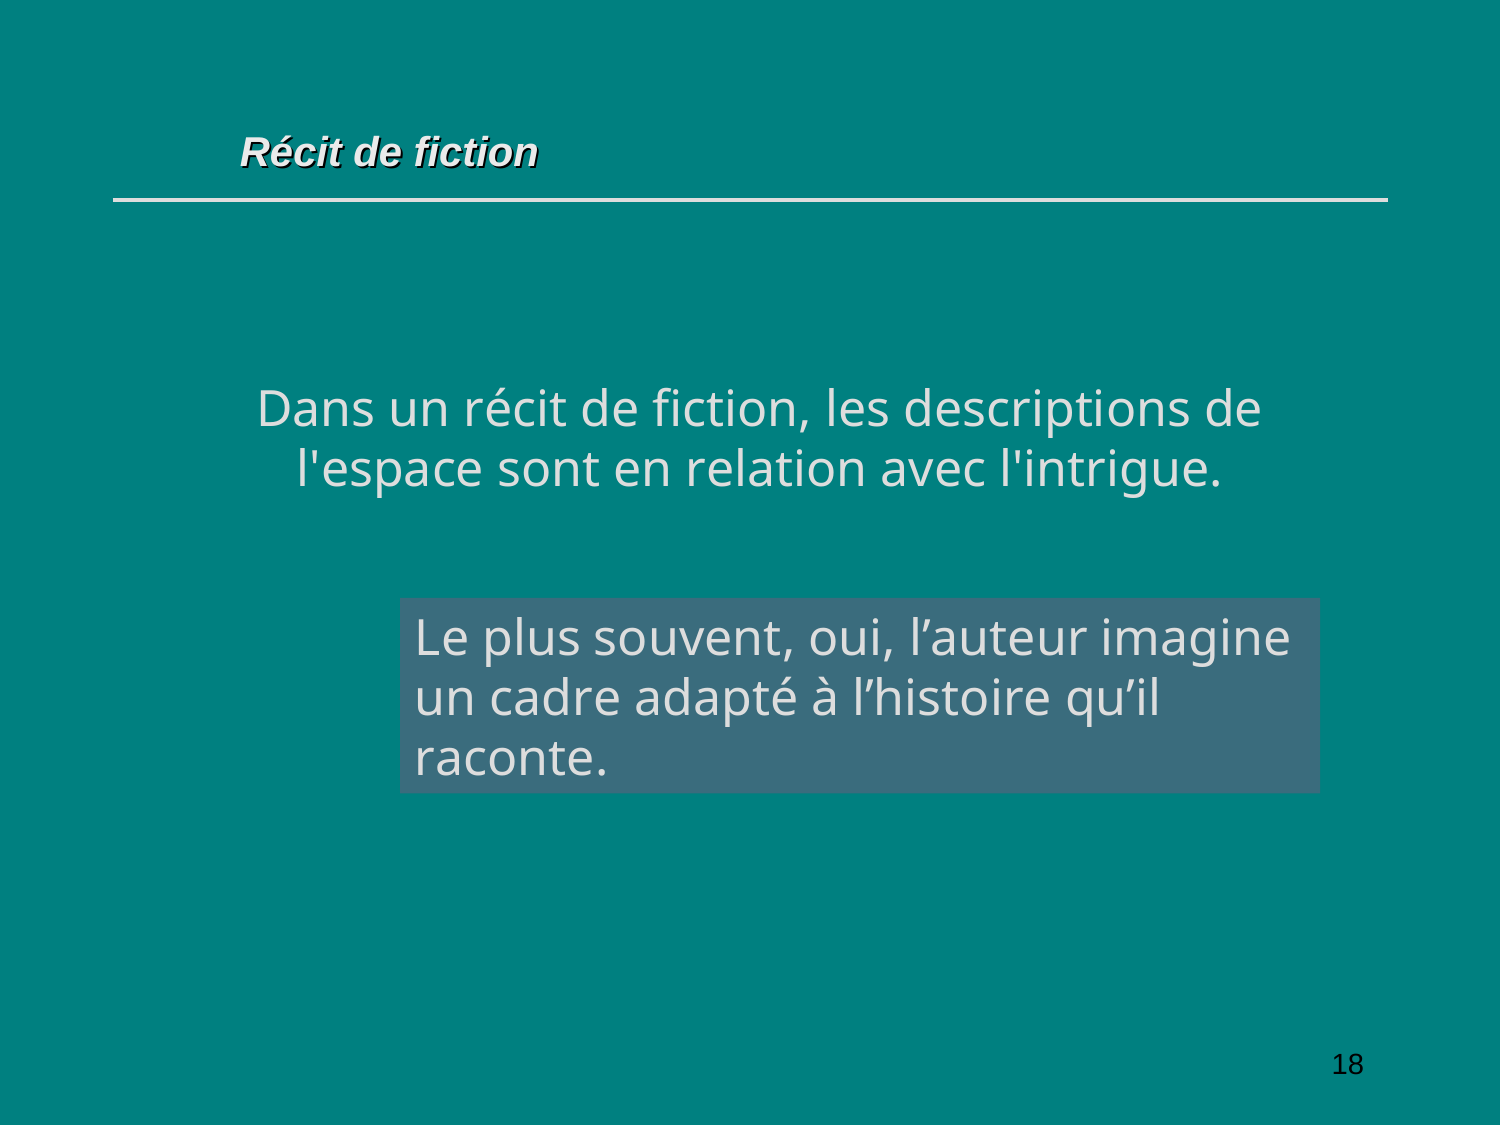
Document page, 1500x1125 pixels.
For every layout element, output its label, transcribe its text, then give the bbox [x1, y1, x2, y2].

text_box Récit de fiction [224, 116, 554, 183]
text_box Le plus souvent, oui, l’auteur imagine un cadre adapté à l’histoire qu’il raconte. [400, 597, 1321, 794]
text_box Dans un récit de fiction, les descriptions de l'espace sont en relation avec l'intrigue. Oui / Non ? [182, 368, 1338, 687]
